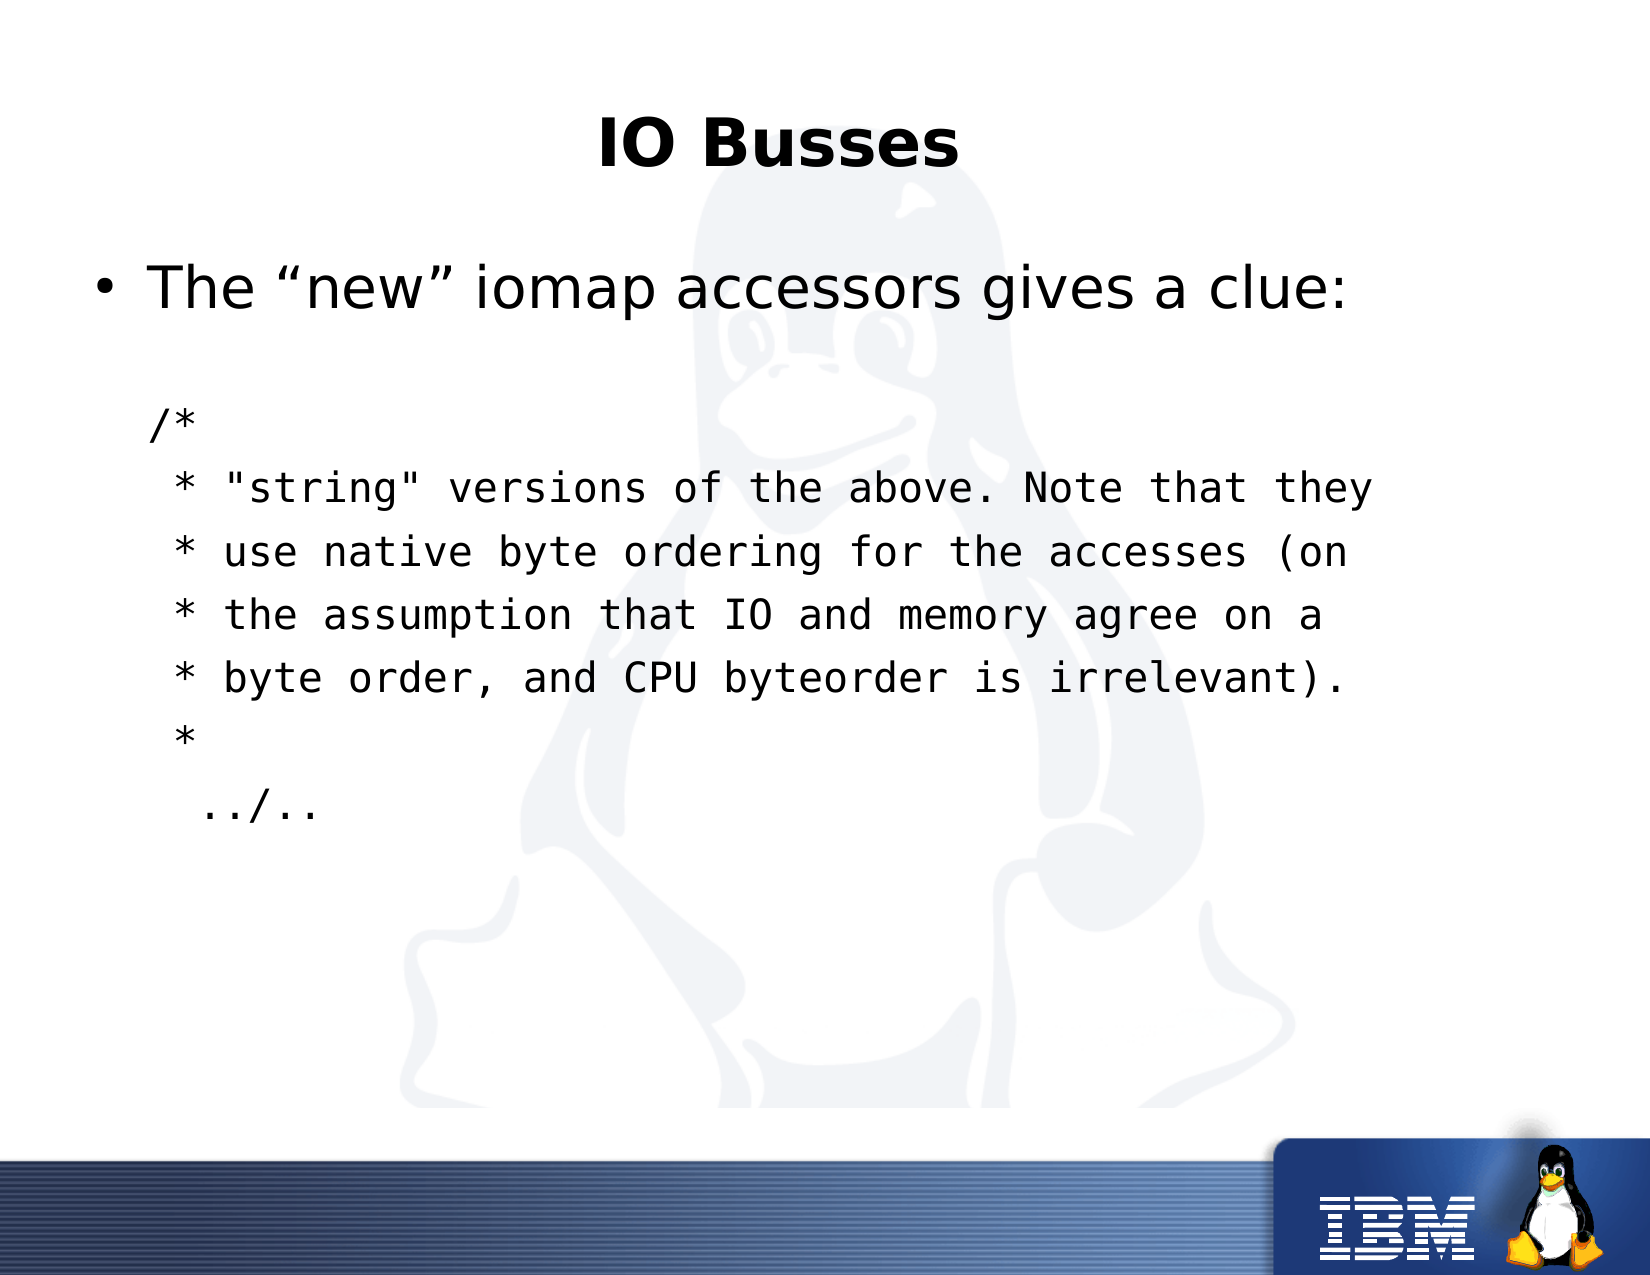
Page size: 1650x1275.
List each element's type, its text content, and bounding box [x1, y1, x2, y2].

title IO Busses [76, 76, 1457, 211]
list The “new” iomap accessors gives a clue: /* * "string" versions of the above. Note that they * use native byte ordering for the accesses (on * the assumption that IO and memory agree on a * byte order, and CPU byteorder is irrelevant). * ../.. [76, 253, 1457, 1147]
